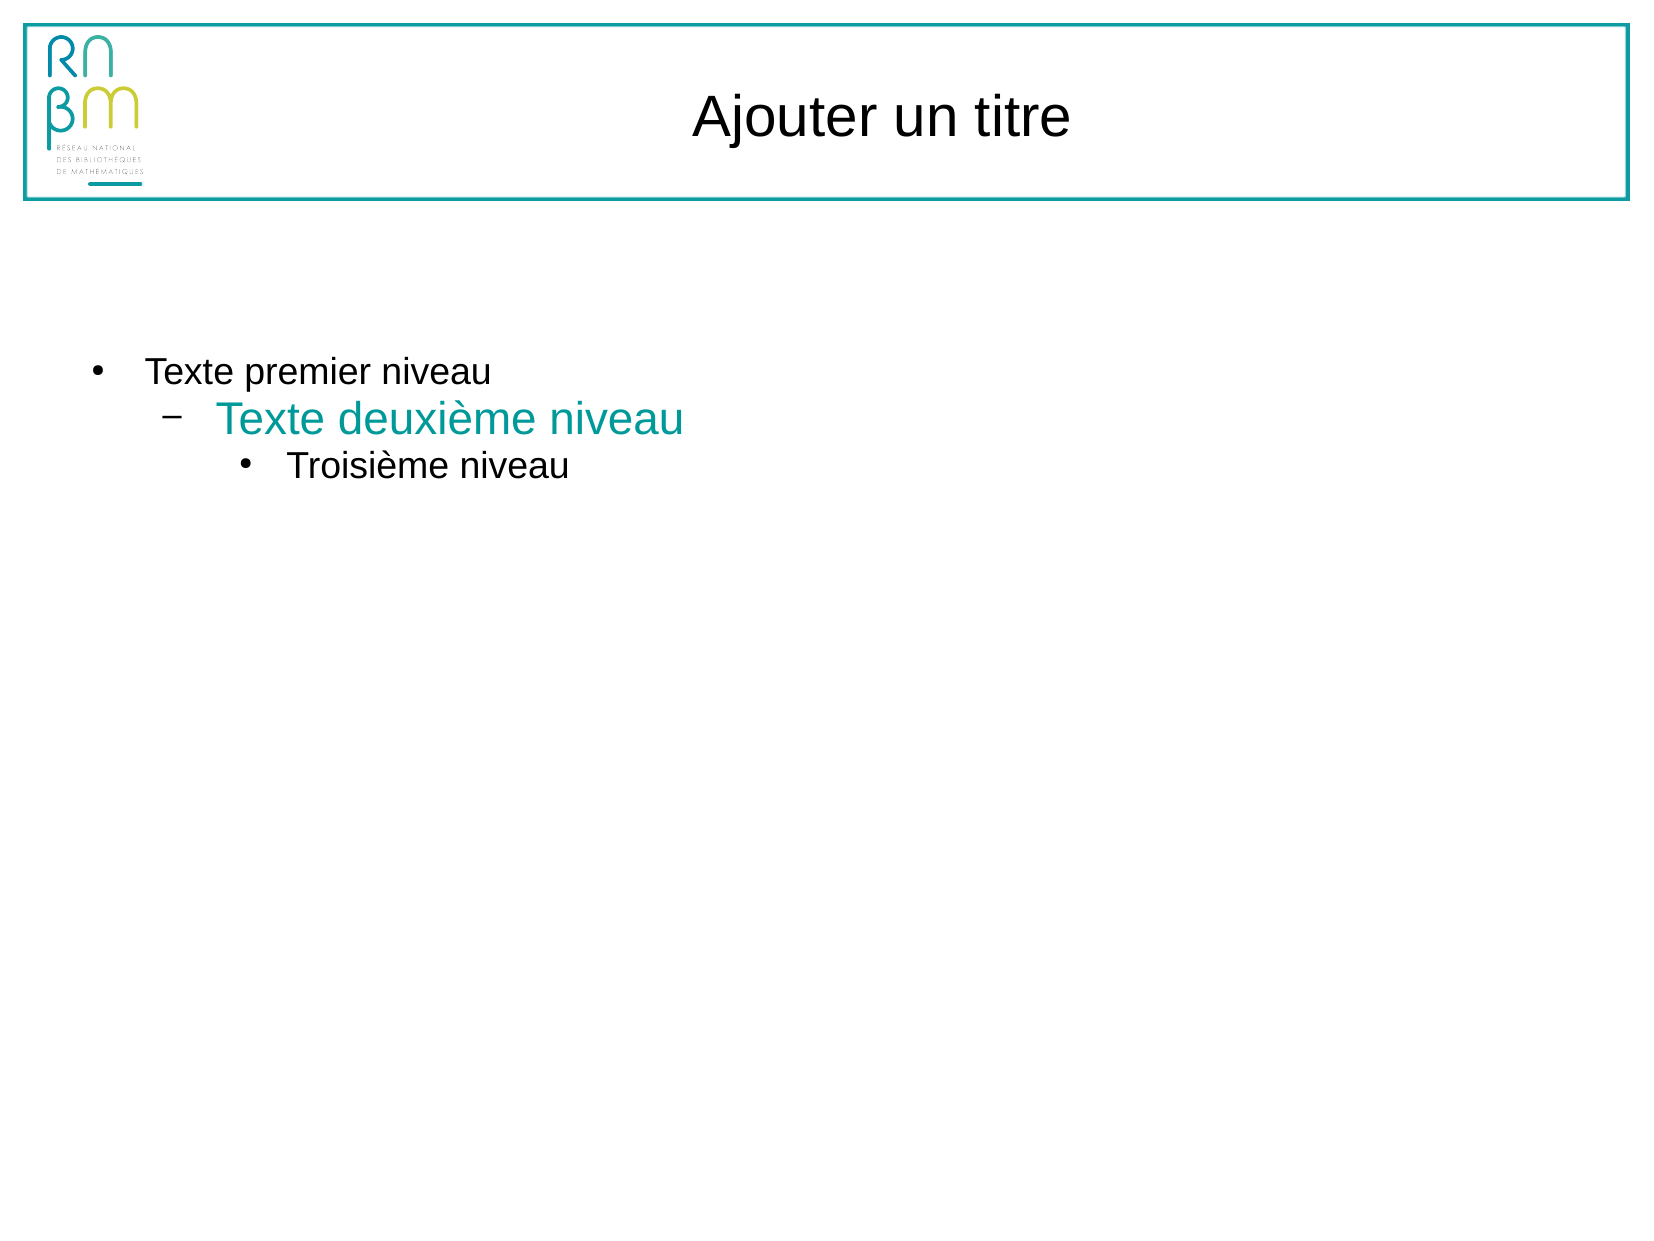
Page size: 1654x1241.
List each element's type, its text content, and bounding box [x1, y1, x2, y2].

picture [23, 23, 1630, 201]
text_box Texte premier niveau Texte deuxième niveau Troisième niveau [59, 343, 705, 556]
